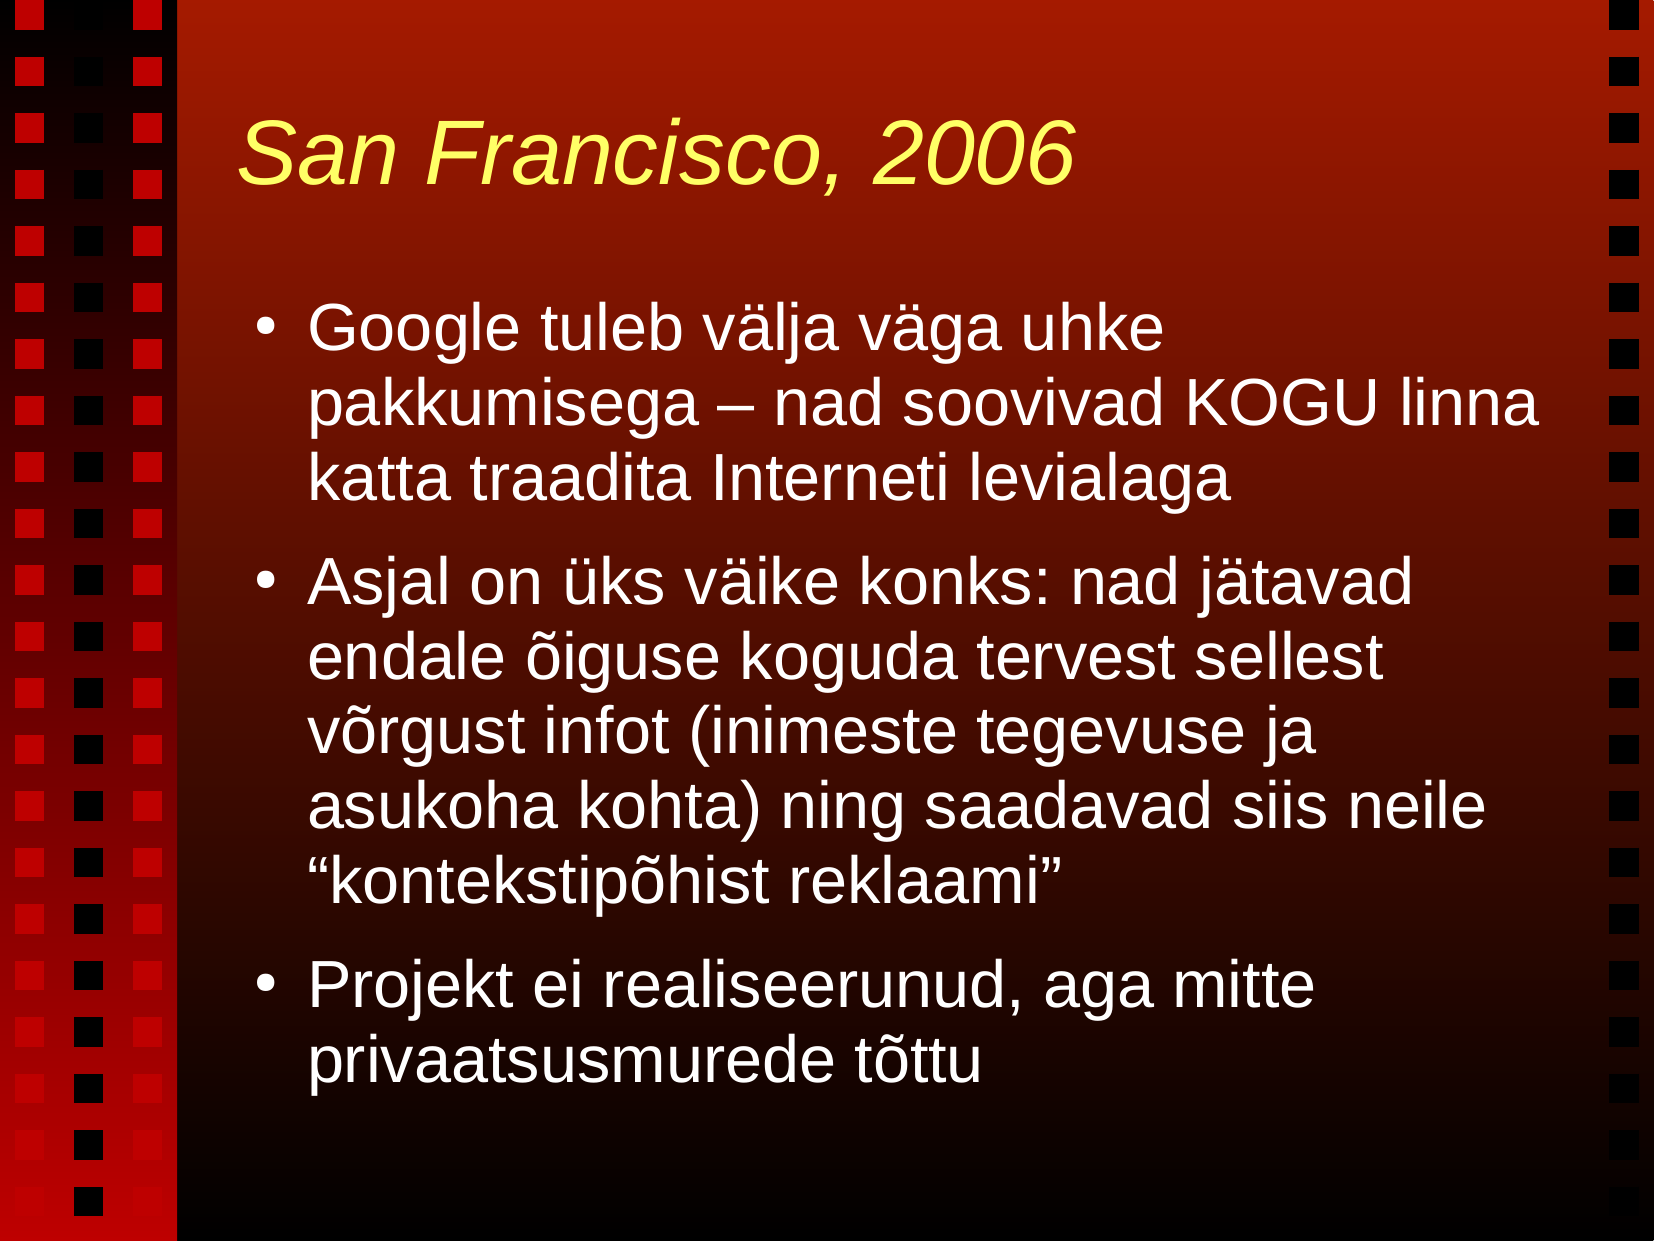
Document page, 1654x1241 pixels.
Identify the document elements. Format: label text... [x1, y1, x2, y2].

title San Francisco, 2006 [236, 49, 1571, 257]
list Google tuleb välja väga uhke pakkumisega – nad soovivad KOGU linna katta traadita Interneti levialaga Asjal on üks väike konks: nad jätavad endale õiguse koguda tervest sellest võrgust infot (inimeste tegevuse ja asukoha kohta) ning saadavad siis neile “kontekstipõhist reklaami” Projekt ei realiseerunud, aga mitte privaatsusmurede tõttu [236, 290, 1571, 1109]
